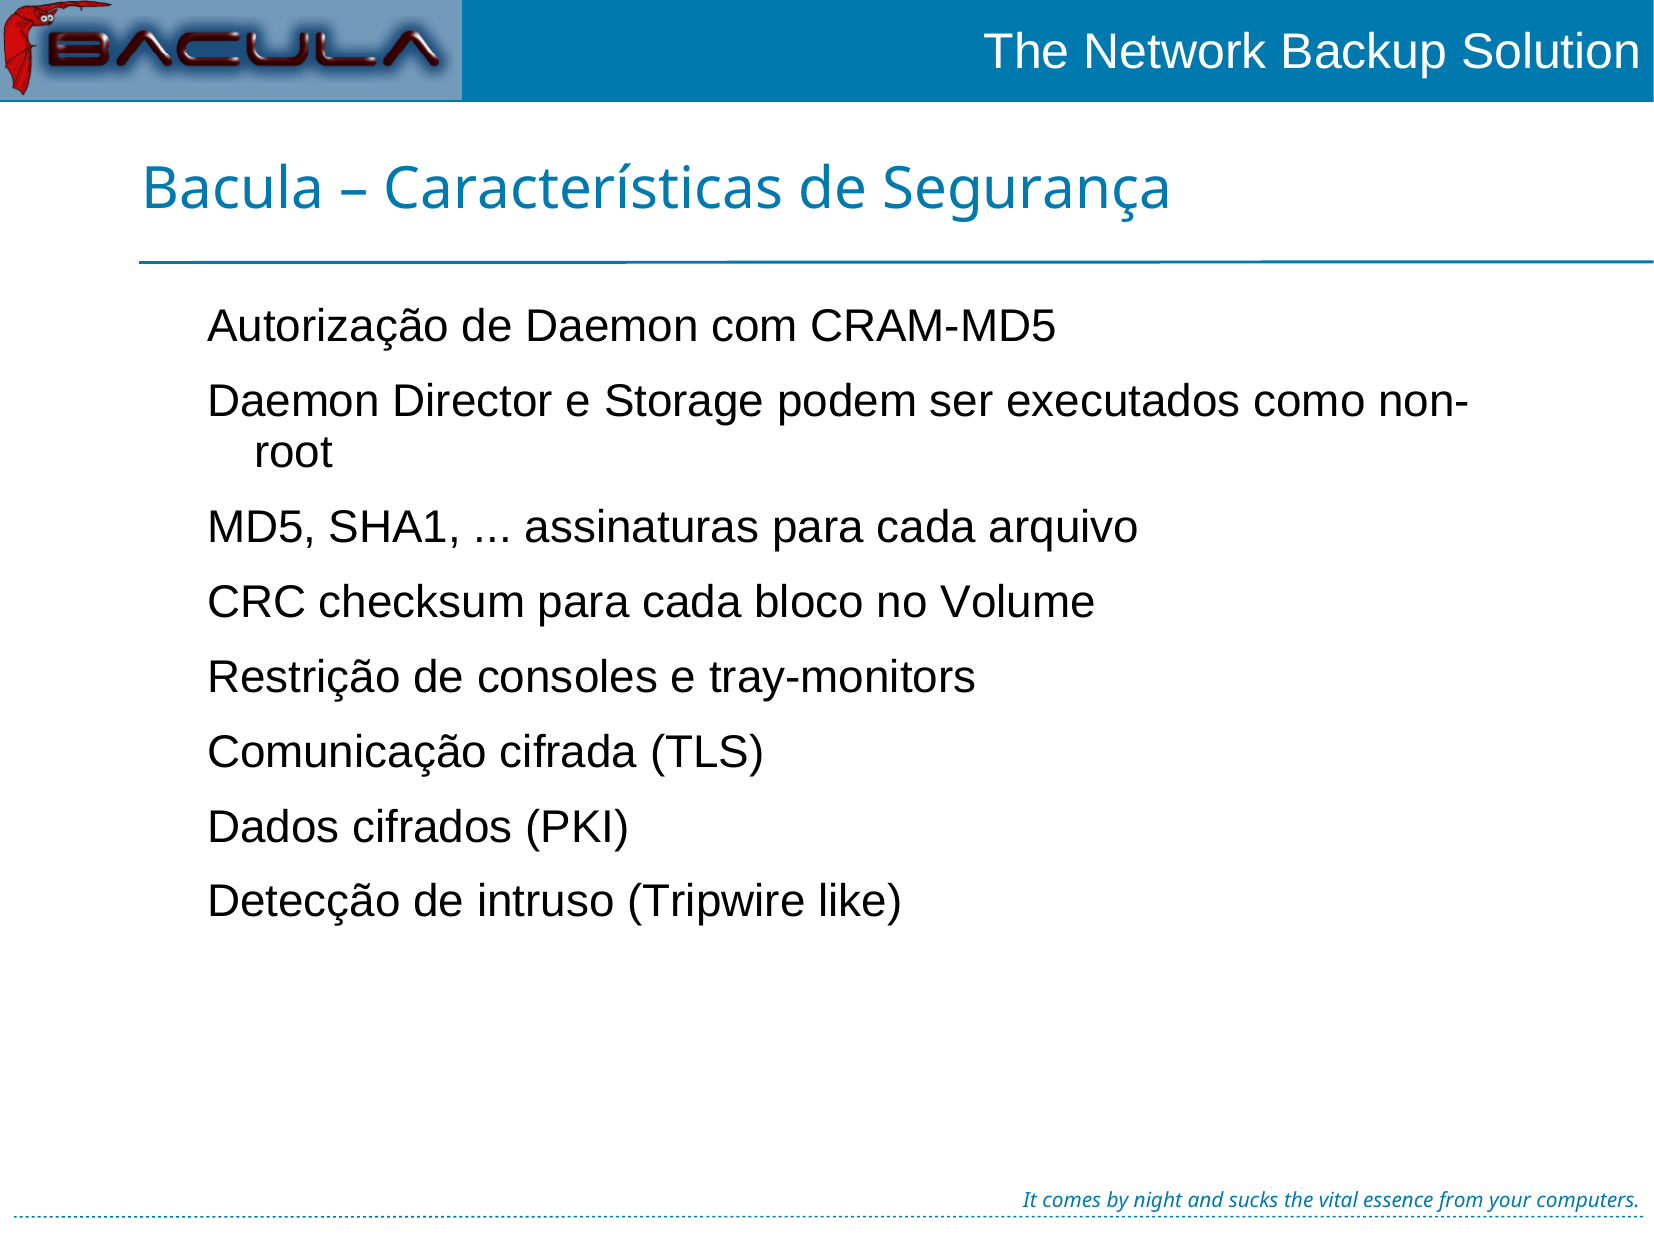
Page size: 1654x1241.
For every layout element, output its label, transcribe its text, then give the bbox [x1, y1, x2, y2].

list Autorização de Daemon com CRAM-MD5 Daemon Director e Storage podem ser executados como non-root MD5, SHA1, ... assinaturas para cada arquivo CRC checksum para cada bloco no Volume Restrição de consoles e tray-monitors Comunicação cifrada (TLS) Dados cifrados (PKI) Detecção de intruso (Tripwire like) [112, 300, 1506, 1052]
picture [0, 0, 461, 99]
title Bacula – Características de Segurança [141, 112, 1501, 226]
